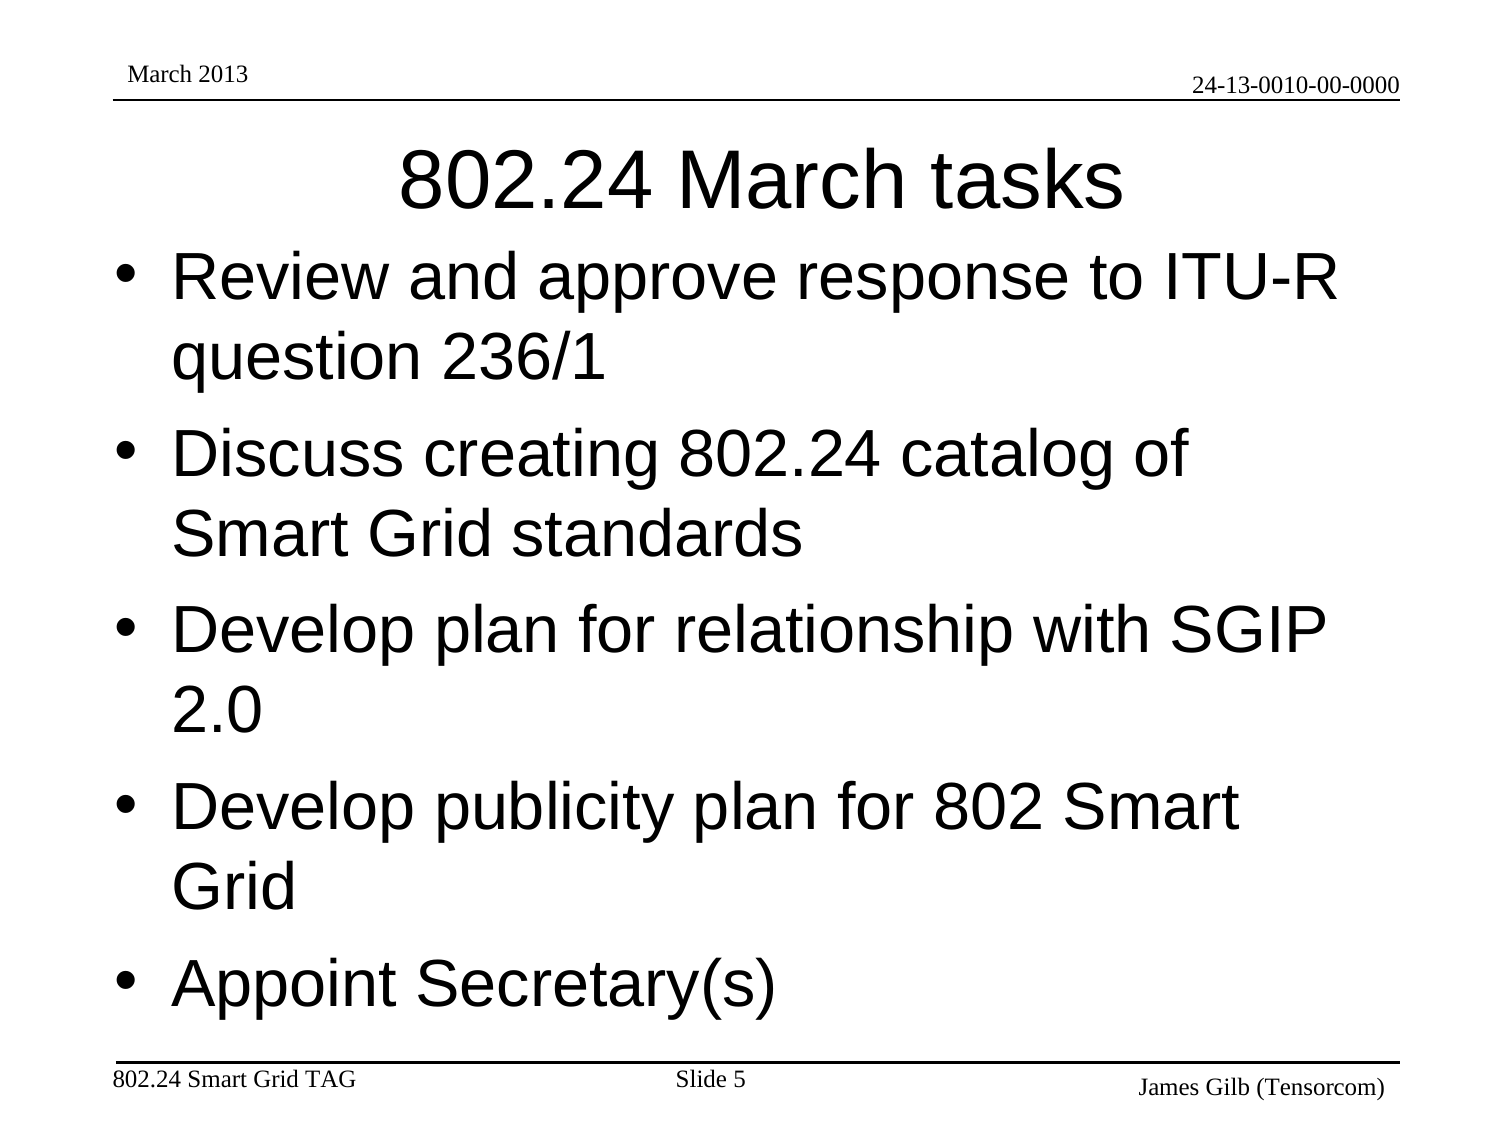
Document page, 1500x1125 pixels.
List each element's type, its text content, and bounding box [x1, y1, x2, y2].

title 802.24 March tasks [125, 112, 1401, 238]
list Review and approve response to ITU-R question 236/1 Discuss creating 802.24 catalog of Smart Grid standards Develop plan for relationship with SGIP 2.0 Develop publicity plan for 802 Smart Grid Appoint Secretary(s) [99, 224, 1375, 1051]
